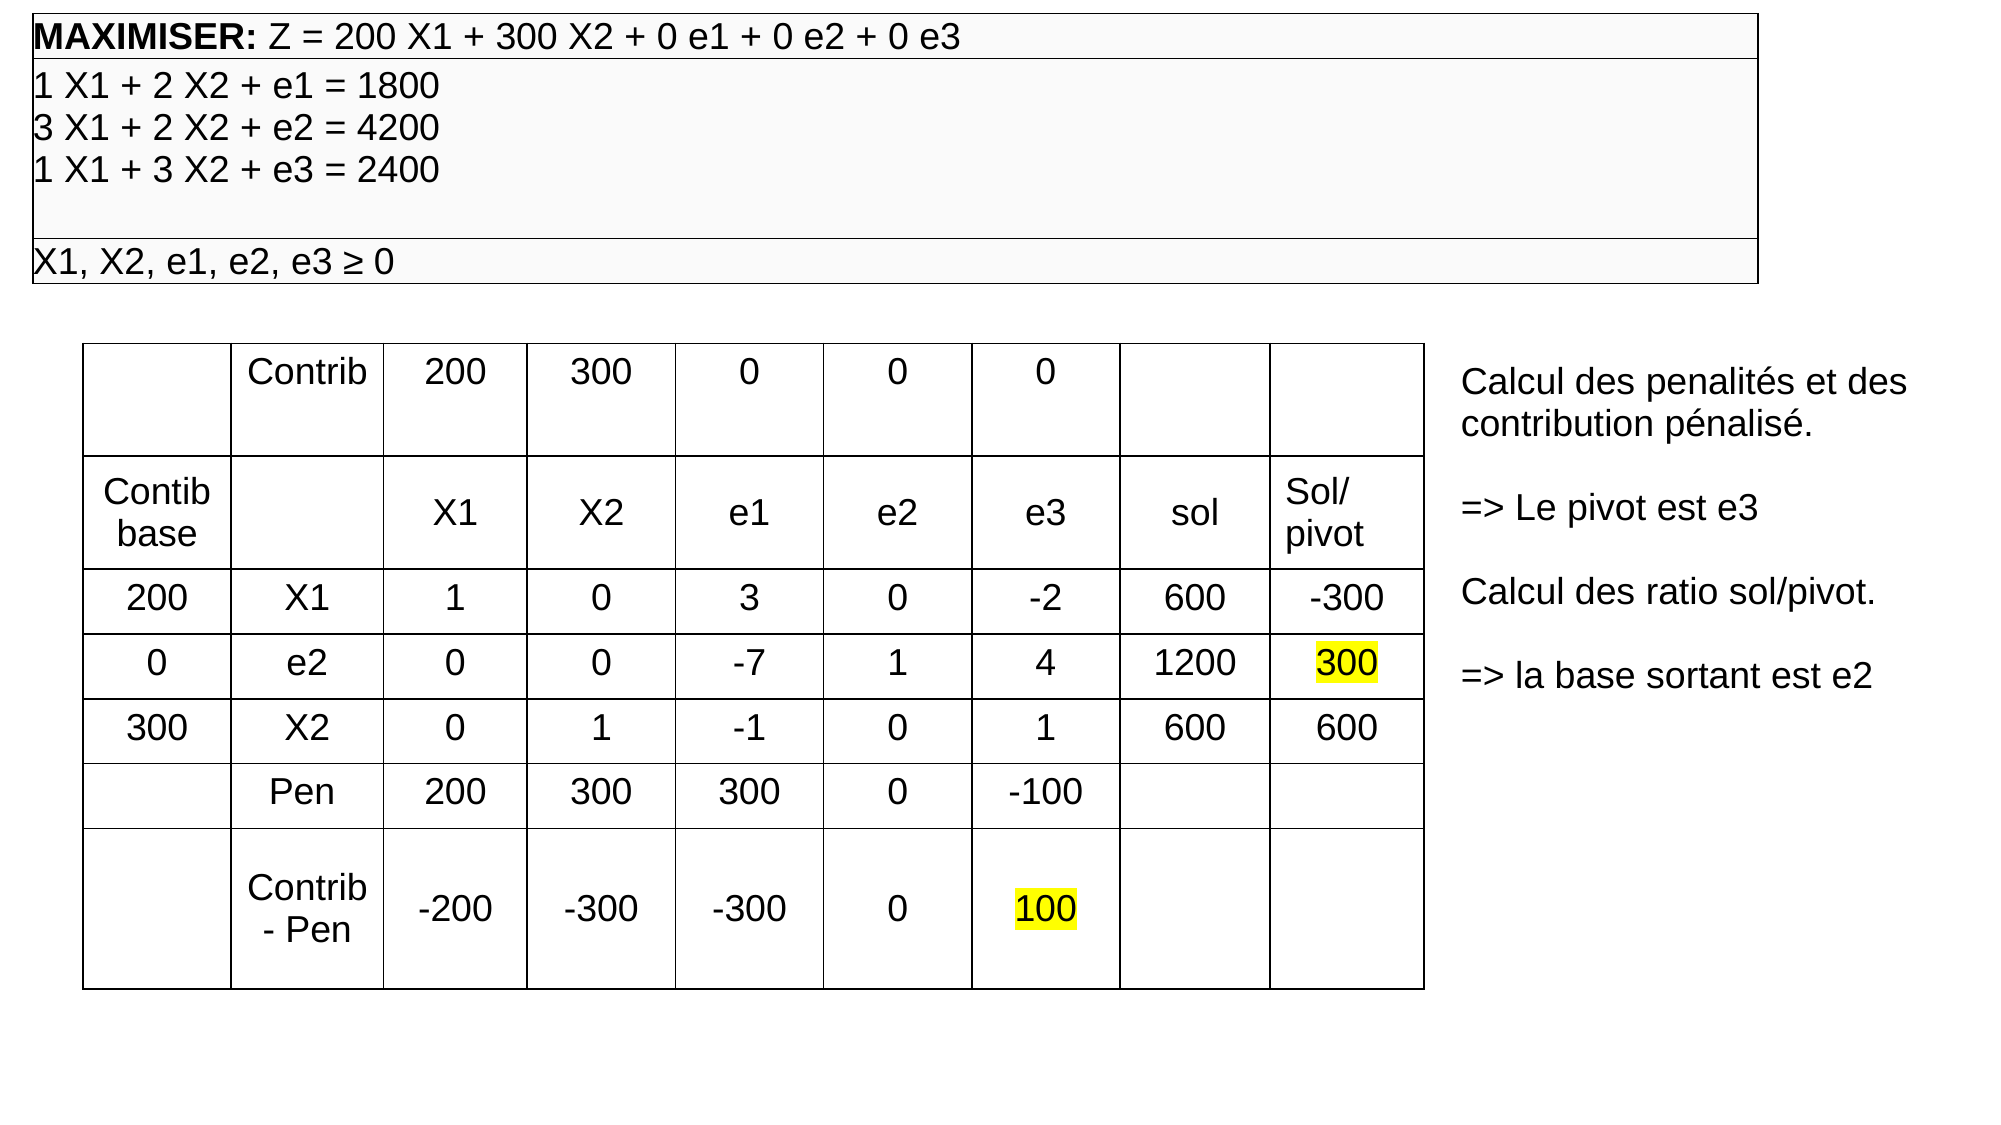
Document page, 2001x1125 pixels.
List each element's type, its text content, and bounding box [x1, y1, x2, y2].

table_cell e3 [973, 457, 1119, 568]
table_cell sol [1121, 457, 1269, 568]
table_cell -100 [973, 764, 1119, 828]
table_cell [1121, 764, 1269, 828]
table_cell 1 [824, 635, 971, 698]
table_cell Contib base [84, 457, 230, 568]
table_cell [232, 457, 383, 568]
table_cell 4 [973, 635, 1119, 698]
table_cell 1 [528, 700, 675, 763]
table_cell -2 [973, 570, 1119, 633]
table_cell 1 X1 + 2 X2 + e1 = 1800 3 X1 + 2 X2 + e2 = 4200 1 X1 + 3 X2 + e3 = 2400 [34, 59, 1757, 238]
table_cell -7 [676, 635, 823, 698]
table_cell X1, X2, e1, e2, e3 ≥ 0 [34, 239, 1757, 283]
table_cell e2 [232, 635, 383, 698]
table_cell 300 [84, 700, 230, 763]
table_cell -300 [1271, 570, 1423, 633]
table_cell -300 [676, 829, 823, 988]
table_cell 0 [528, 570, 675, 633]
table_cell 1200 [1121, 635, 1269, 698]
table_cell 0 [824, 570, 971, 633]
table_cell -1 [676, 700, 823, 763]
table_cell 300 [1271, 635, 1423, 698]
table_cell 0 [824, 700, 971, 763]
table_cell [1271, 764, 1423, 828]
table_header [84, 344, 230, 455]
table_cell -200 [384, 829, 526, 988]
table_cell Pen [232, 764, 383, 828]
table_header 0 [824, 344, 971, 455]
table_cell [1271, 829, 1423, 988]
table_header 200 [384, 344, 526, 455]
table_cell e2 [824, 457, 971, 568]
table_cell 0 [384, 700, 526, 763]
table_cell [84, 829, 230, 988]
table_cell 1 [973, 700, 1119, 763]
table_cell 600 [1121, 570, 1269, 633]
table_header Contrib [232, 344, 383, 455]
table_cell Sol/pivot [1271, 457, 1423, 568]
table_header 0 [676, 344, 823, 455]
table_cell X2 [528, 457, 675, 568]
table_cell [84, 764, 230, 828]
table_cell 3 [676, 570, 823, 633]
table_cell 0 [384, 635, 526, 698]
text_box Calcul des penalités et des contribution pénalisé. => Le pivot est e3 Calcul des ratio sol/pivot. => la base sortant est e2 [1446, 352, 1988, 901]
table_cell Contrib - Pen [232, 829, 383, 988]
table_cell 0 [528, 635, 675, 698]
table_cell [1121, 829, 1269, 988]
table_cell 1 [384, 570, 526, 633]
table_header 0 [973, 344, 1119, 455]
table_cell X1 [232, 570, 383, 633]
table_header MAXIMISER: Z = 200 X1 + 300 X2 + 0 e1 + 0 e2 + 0 e3 [34, 14, 1757, 58]
table_cell -300 [528, 829, 675, 988]
table_cell 200 [384, 764, 526, 828]
table_cell 100 [973, 829, 1119, 988]
table_cell 600 [1271, 700, 1423, 763]
table_header [1271, 344, 1423, 455]
table_cell 300 [528, 764, 675, 828]
table_cell 0 [824, 764, 971, 828]
table_cell 0 [824, 829, 971, 988]
table_cell X2 [232, 700, 383, 763]
table_cell 0 [84, 635, 230, 698]
table_cell 600 [1121, 700, 1269, 763]
table_cell e1 [676, 457, 823, 568]
table_cell X1 [384, 457, 526, 568]
table_cell 300 [676, 764, 823, 828]
table_header 300 [528, 344, 675, 455]
table_header [1121, 344, 1269, 455]
table_cell 200 [84, 570, 230, 633]
